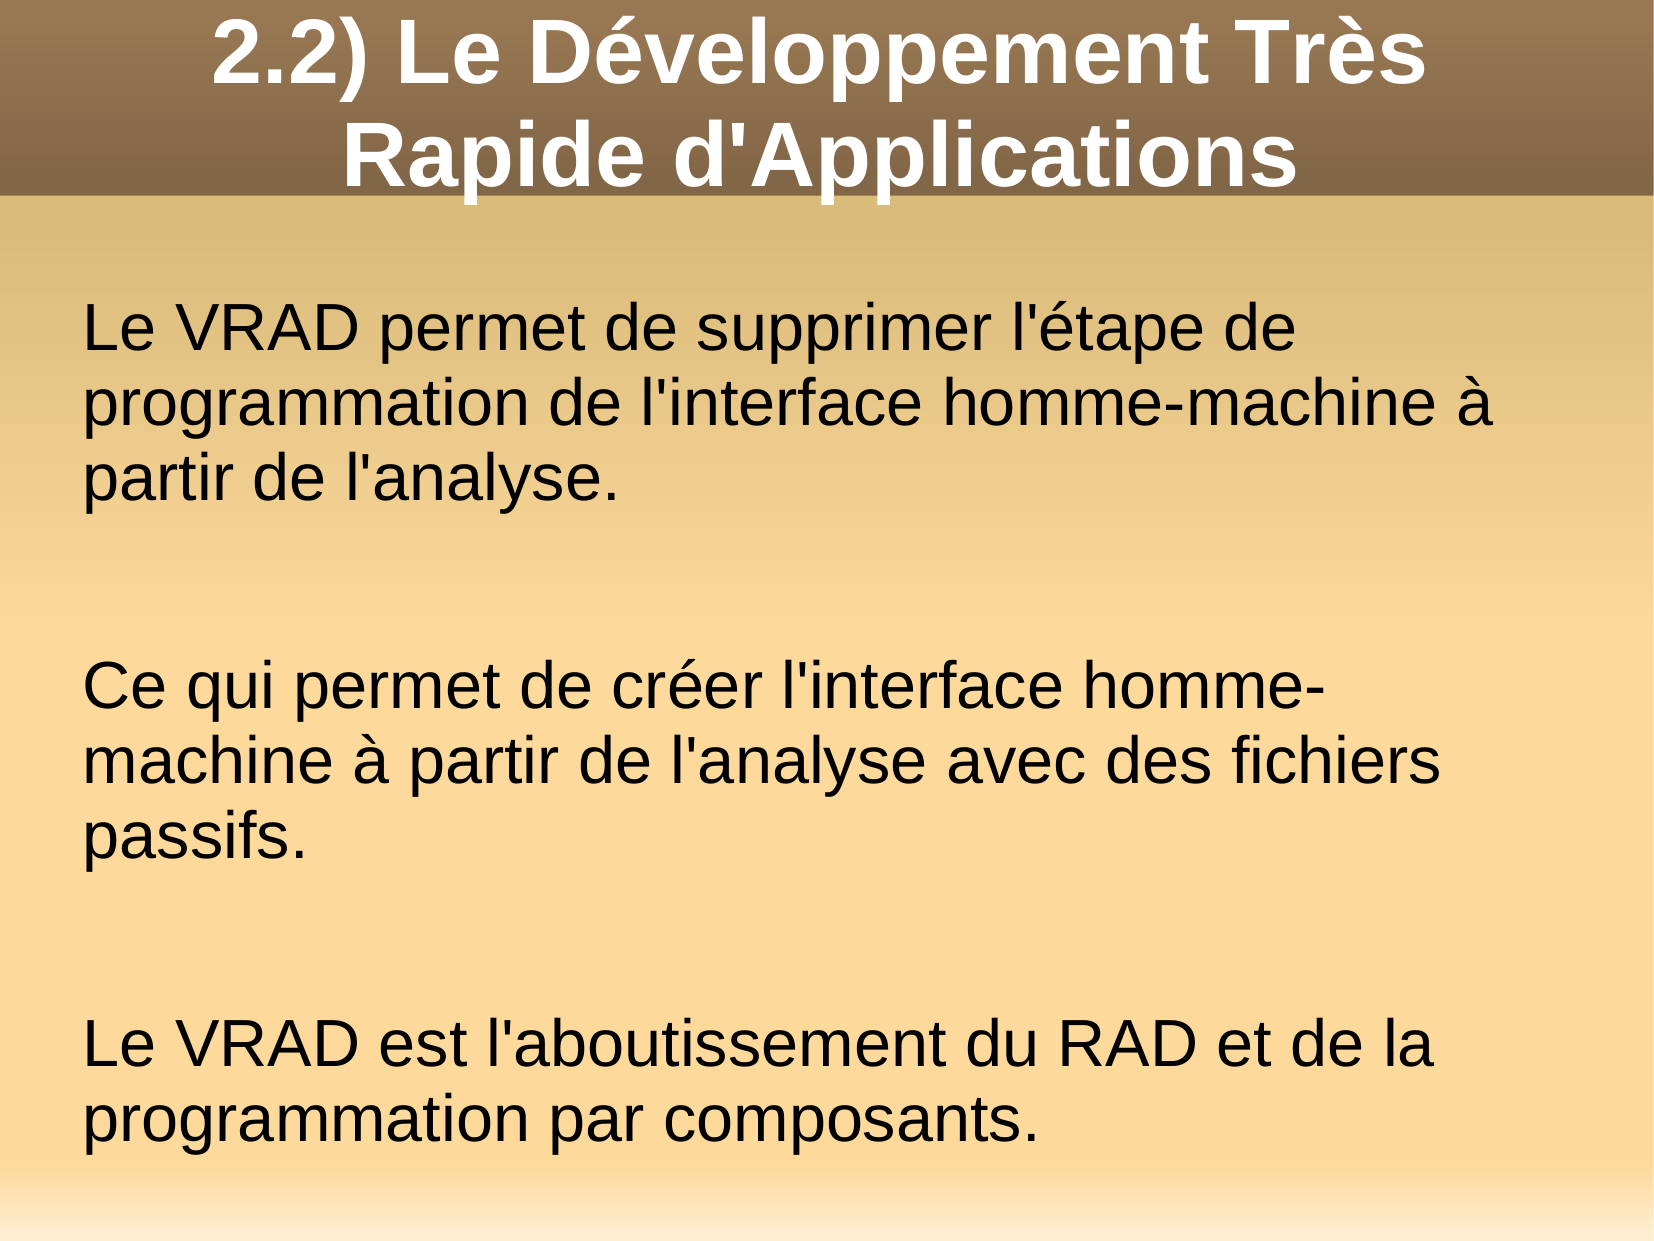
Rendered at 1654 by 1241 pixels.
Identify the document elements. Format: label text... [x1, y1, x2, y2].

list Le VRAD permet de supprimer l'étape de programmation de l'interface homme-machine à partir de l'analyse. Ce qui permet de créer l'interface homme-machine à partir de l'analyse avec des fichiers passifs. Le VRAD est l'aboutissement du RAD et de la programmation par composants. [82, 290, 1571, 1157]
title 2.2) Le Développement Très Rapide d'Applications [76, 1, 1565, 207]
picture [0, 0, 1654, 1241]
